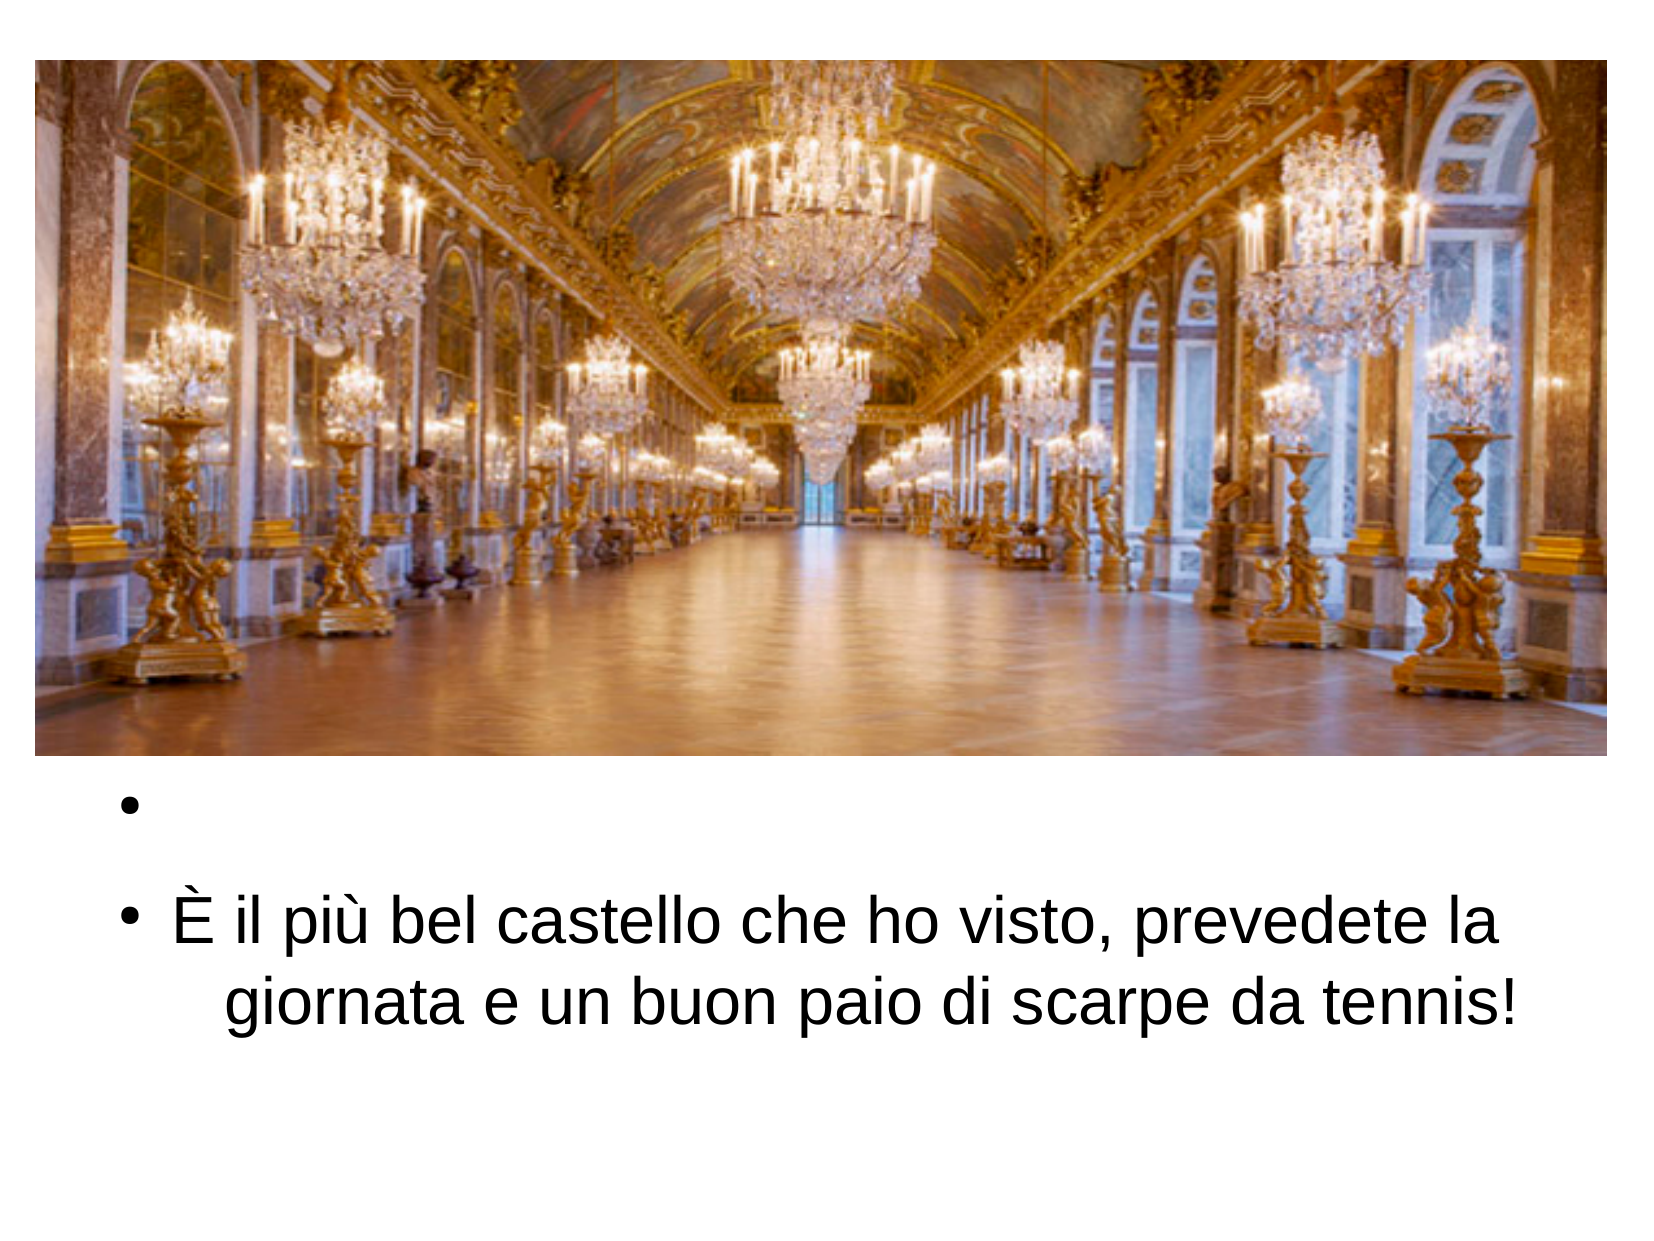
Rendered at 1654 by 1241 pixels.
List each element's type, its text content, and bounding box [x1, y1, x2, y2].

list È il più bel castello che ho visto, prevedete la giornata e un buon paio di scarpe da tennis! [82, 767, 1571, 1109]
picture [35, 60, 1607, 756]
